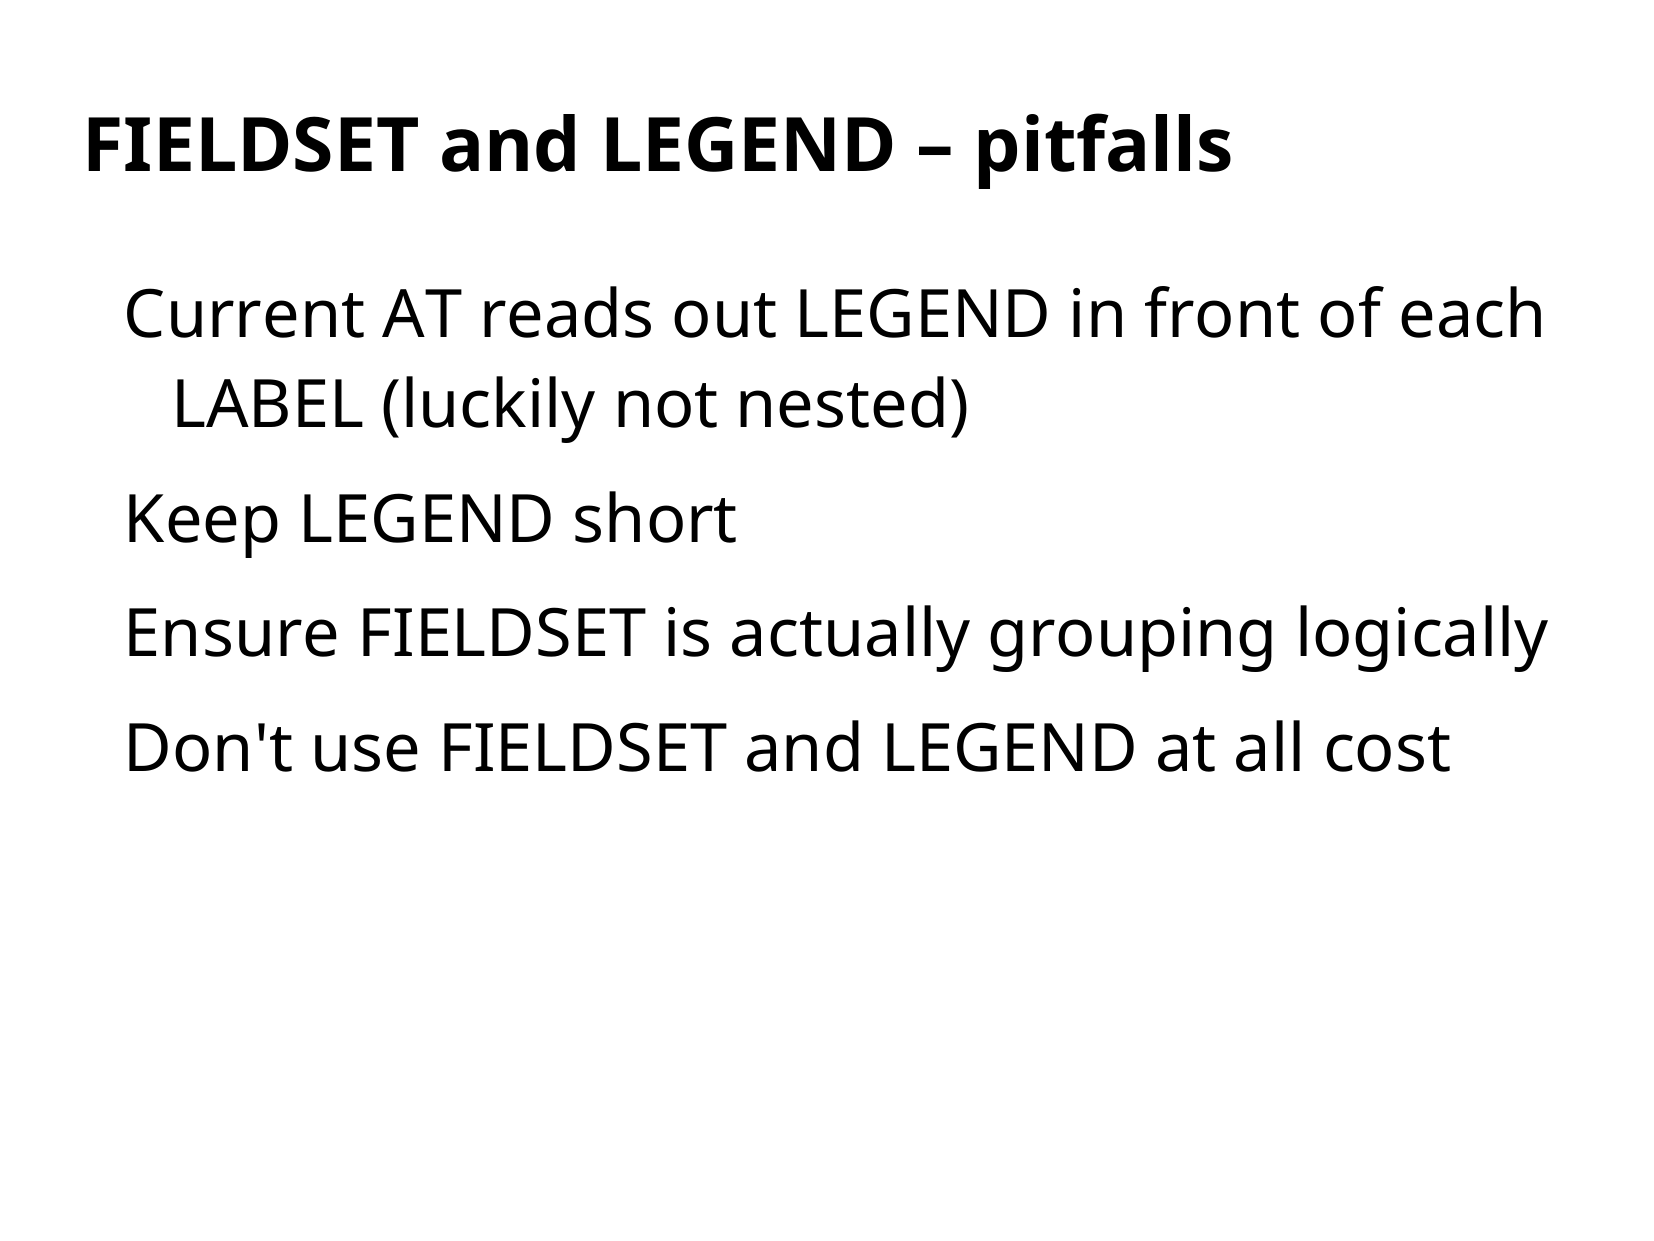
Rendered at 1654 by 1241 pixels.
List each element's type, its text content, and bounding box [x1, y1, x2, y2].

title FIELDSET and LEGEND – pitfalls [82, 86, 1571, 200]
list Current AT reads out LEGEND in front of each LABEL (luckily not nested) Keep LEGEND short Ensure FIELDSET is actually grouping logically Don't use FIELDSET and LEGEND at all cost [82, 265, 1571, 1137]
